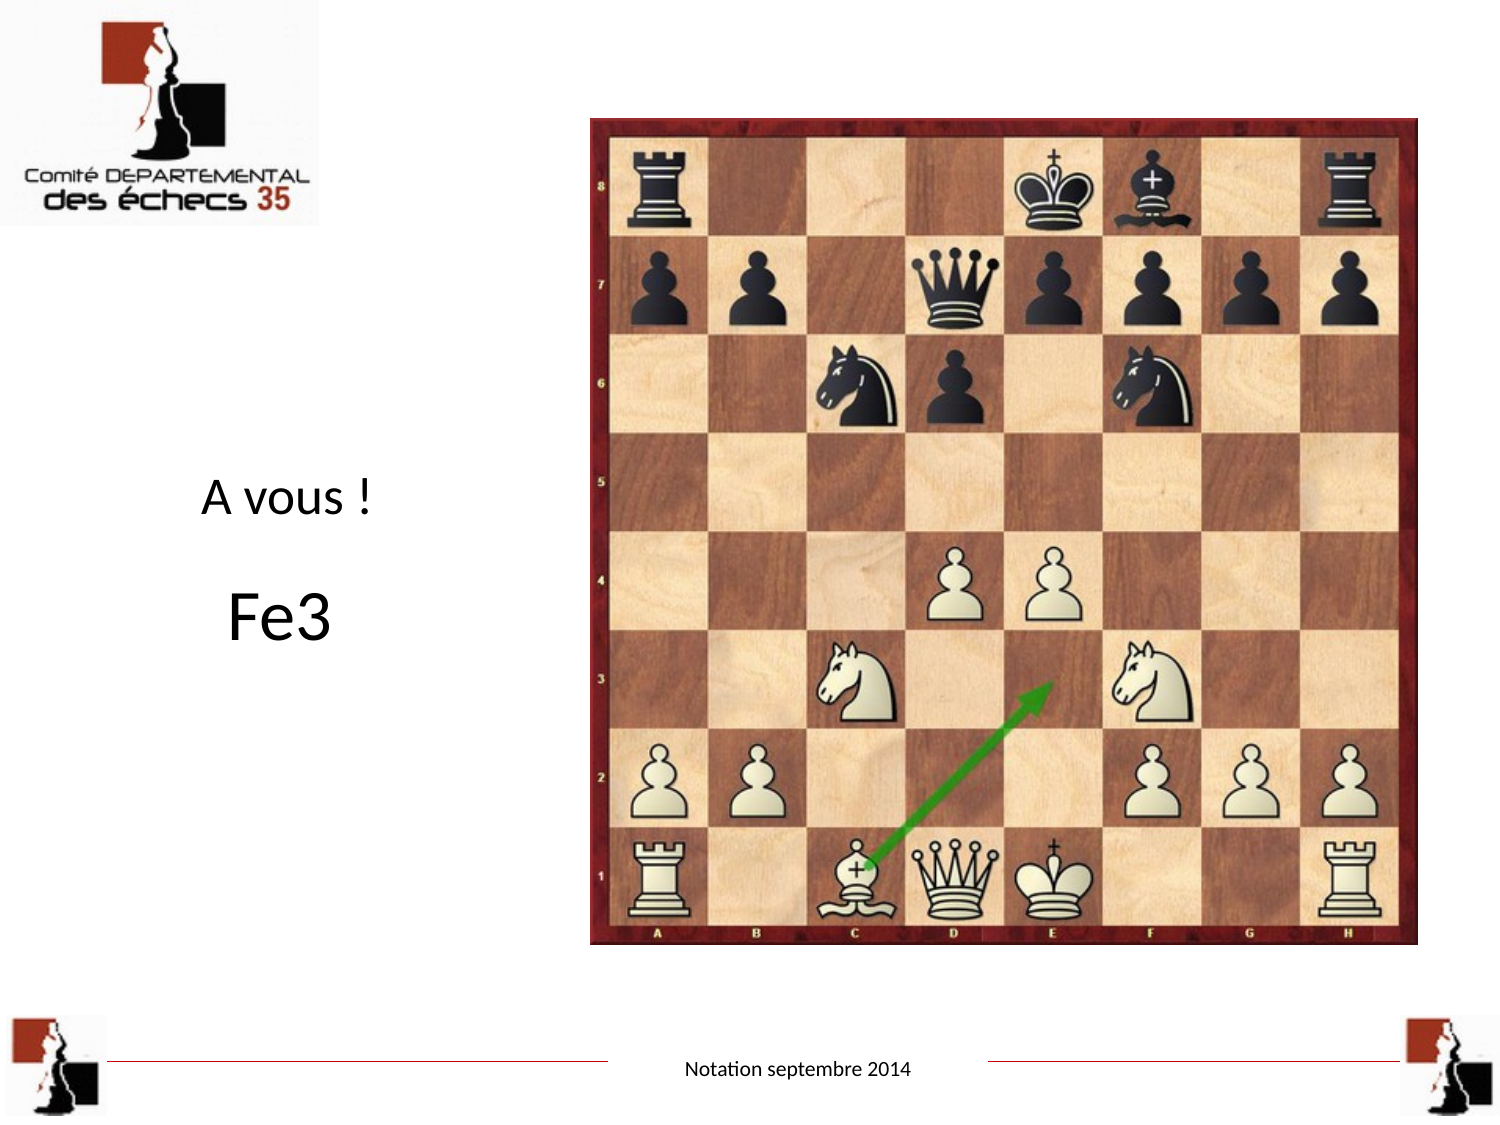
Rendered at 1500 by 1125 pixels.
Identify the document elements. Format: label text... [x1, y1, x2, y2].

text_box A vous ! [23, 342, 551, 768]
picture [1400, 1015, 1500, 1116]
picture [0, 0, 319, 226]
picture [6, 1015, 107, 1116]
text_box Fe3 [16, 448, 544, 875]
picture [590, 118, 1418, 945]
